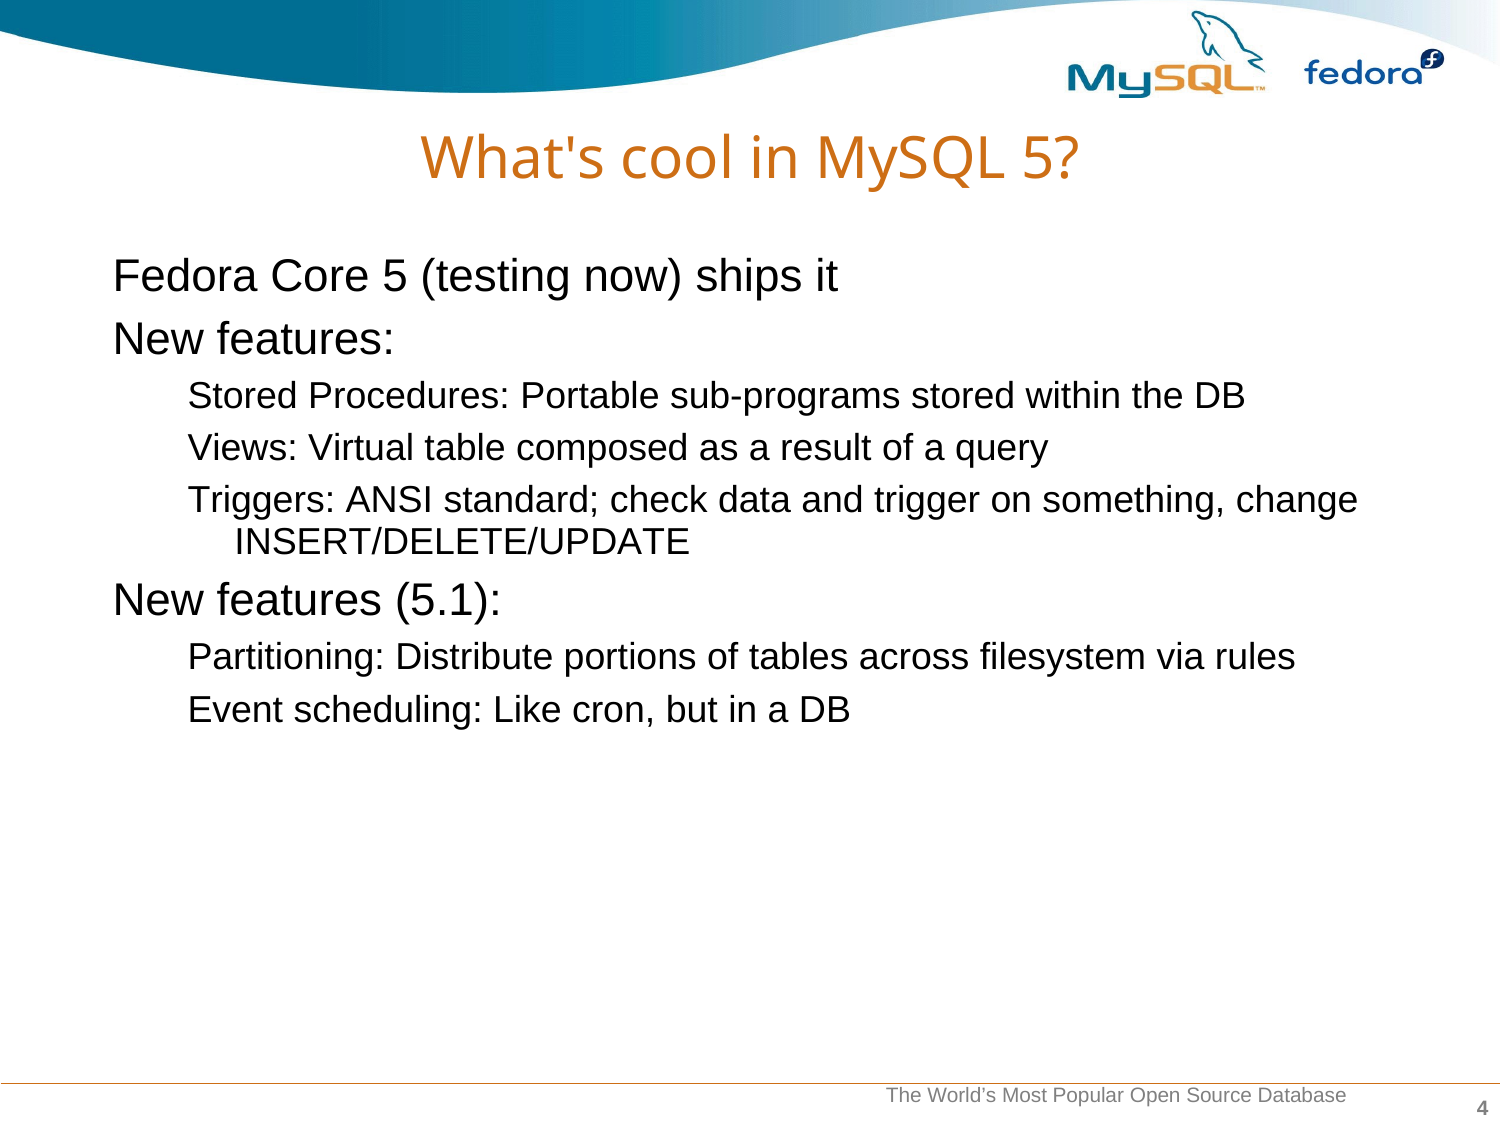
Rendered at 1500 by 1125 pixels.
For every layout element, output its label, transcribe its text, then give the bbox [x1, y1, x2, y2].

picture [0, 31, 326, 87]
list Fedora Core 5 (testing now) ships it New features: Stored Procedures: Portable sub-programs stored within the DB Views: Virtual table composed as a result of a query Triggers: ANSI standard; check data and trigger on something, change INSERT/DELETE/UPDATE New features (5.1): Partitioning: Distribute portions of tables across filesystem via rules Event scheduling: Like cron, but in a DB [112, 249, 1388, 1113]
title What's cool in MySQL 5? [0, 87, 1500, 226]
picture [1098, 71, 1107, 87]
picture [1075, 71, 1085, 87]
picture [613, 0, 1500, 87]
